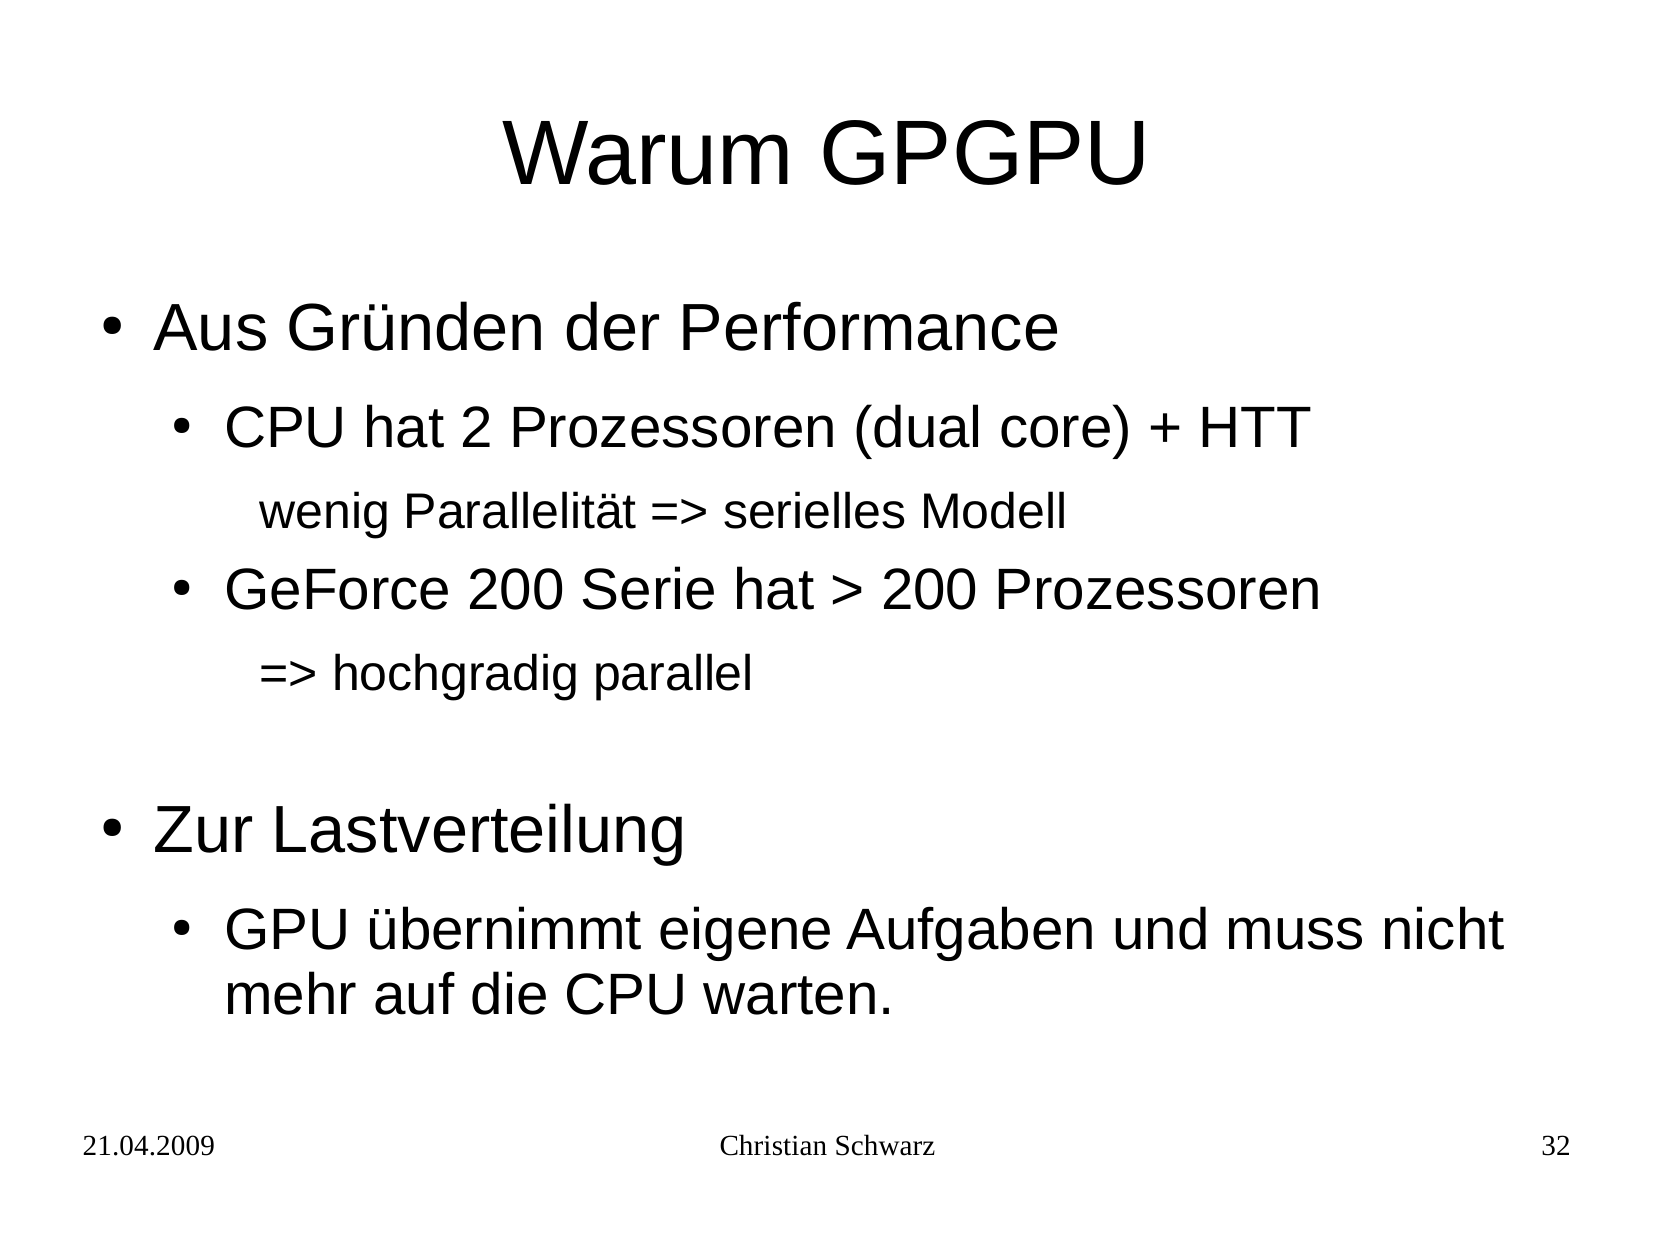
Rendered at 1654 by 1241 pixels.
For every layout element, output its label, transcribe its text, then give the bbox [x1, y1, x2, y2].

list Aus Gründen der Performance CPU hat 2 Prozessoren (dual core) + HTT wenig Parallelität => serielles Modell GeForce 200 Serie hat > 200 Prozessoren => hochgradig parallel Zur Lastverteilung GPU übernimmt eigene Aufgaben und muss nicht mehr auf die CPU warten. [82, 290, 1571, 1125]
title Warum GPGPU [82, 49, 1571, 257]
